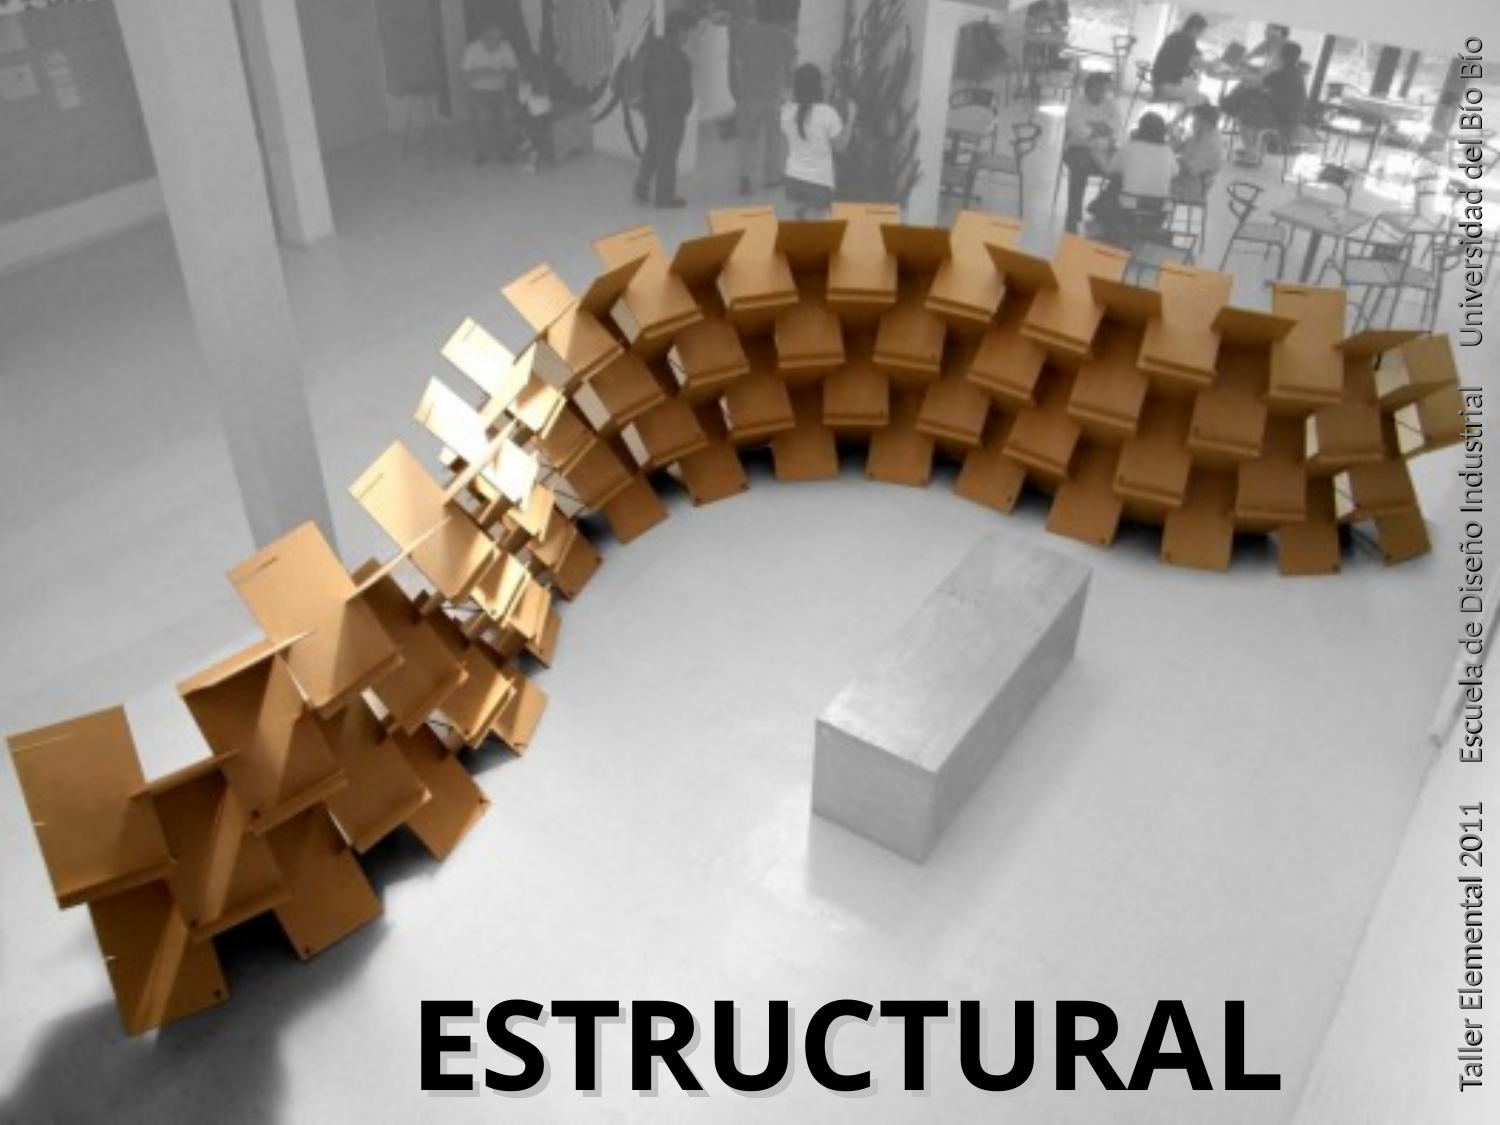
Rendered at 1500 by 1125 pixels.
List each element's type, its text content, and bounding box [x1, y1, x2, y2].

text_box Taller Elemental 2011 Escuela de Diseño Industrial Universidad del Bío Bío [1435, 0, 1500, 1106]
picture [0, 0, 1435, 1125]
text_box ESTRUCTURAL [395, 958, 1500, 1125]
